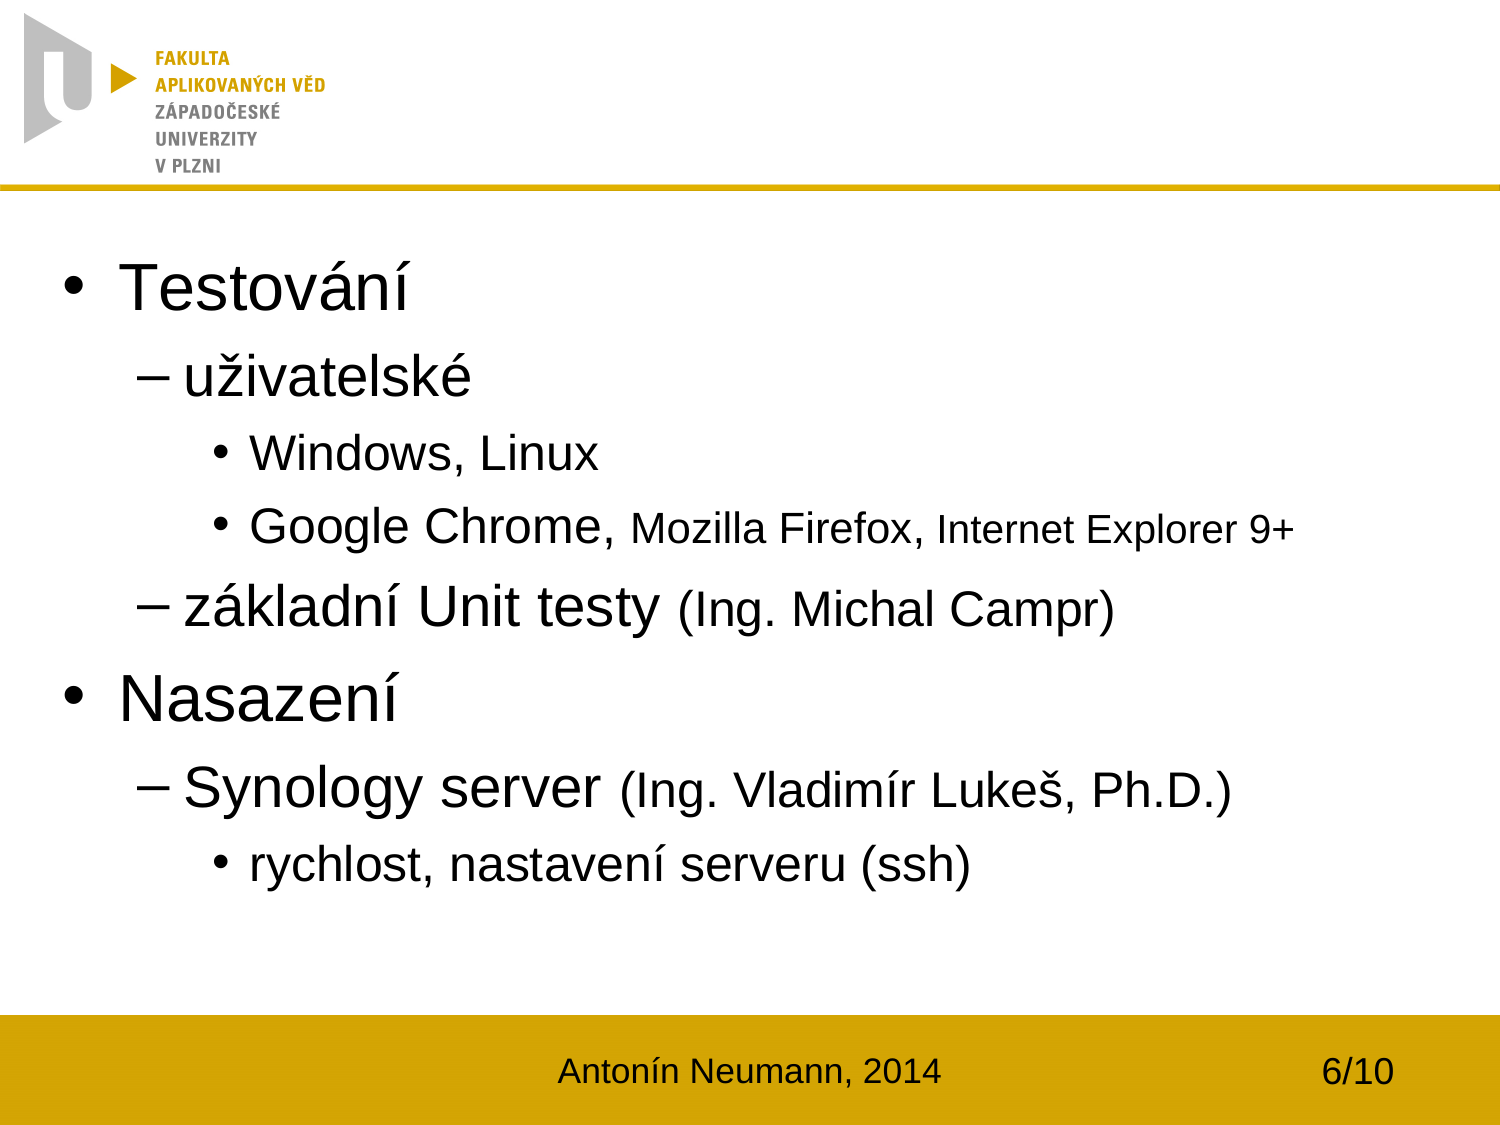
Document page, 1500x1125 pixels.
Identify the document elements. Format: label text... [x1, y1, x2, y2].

text_box [1, 184, 1500, 191]
text_box Antonín Neumann, 2014 [542, 1041, 958, 1099]
picture [0, 1015, 1500, 1125]
text_box <číslo>/10 [1331, 1039, 1500, 1100]
picture [24, 13, 325, 173]
list Testování uživatelské Windows, Linux Google Chrome, Mozilla Firefox, Internet Explorer 9+ základní Unit testy (Ing. Michal Campr) Nasazení Synology server (Ing. Vladimír Lukeš, Ph.D.) rychlost, nastavení serveru (ssh) [47, 236, 1441, 969]
picture [1326, 1061, 1331, 1070]
picture [1327, 1070, 1331, 1081]
